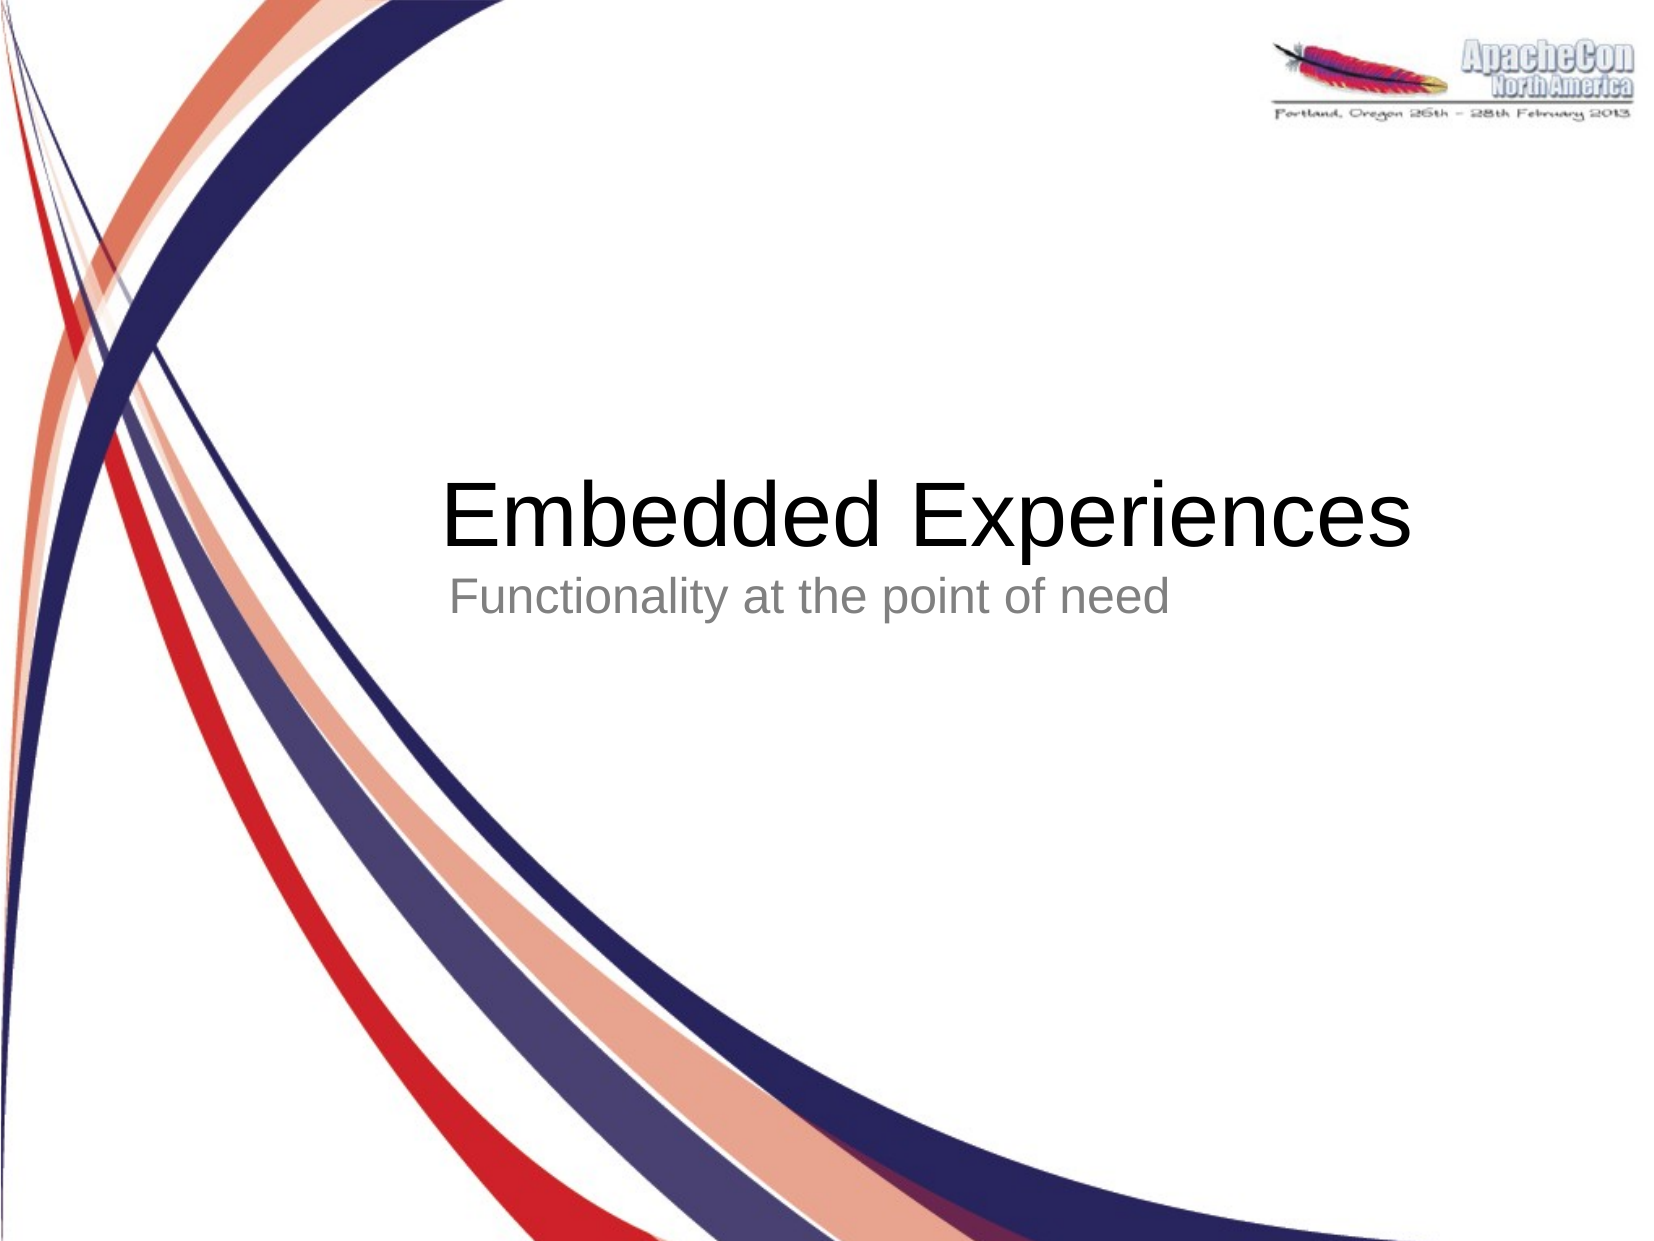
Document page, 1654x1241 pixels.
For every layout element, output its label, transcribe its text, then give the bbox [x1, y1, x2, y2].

text_box Functionality at the point of need [433, 561, 1406, 680]
picture [0, 0, 1654, 1241]
title Embedded Experiences [324, 414, 1531, 615]
